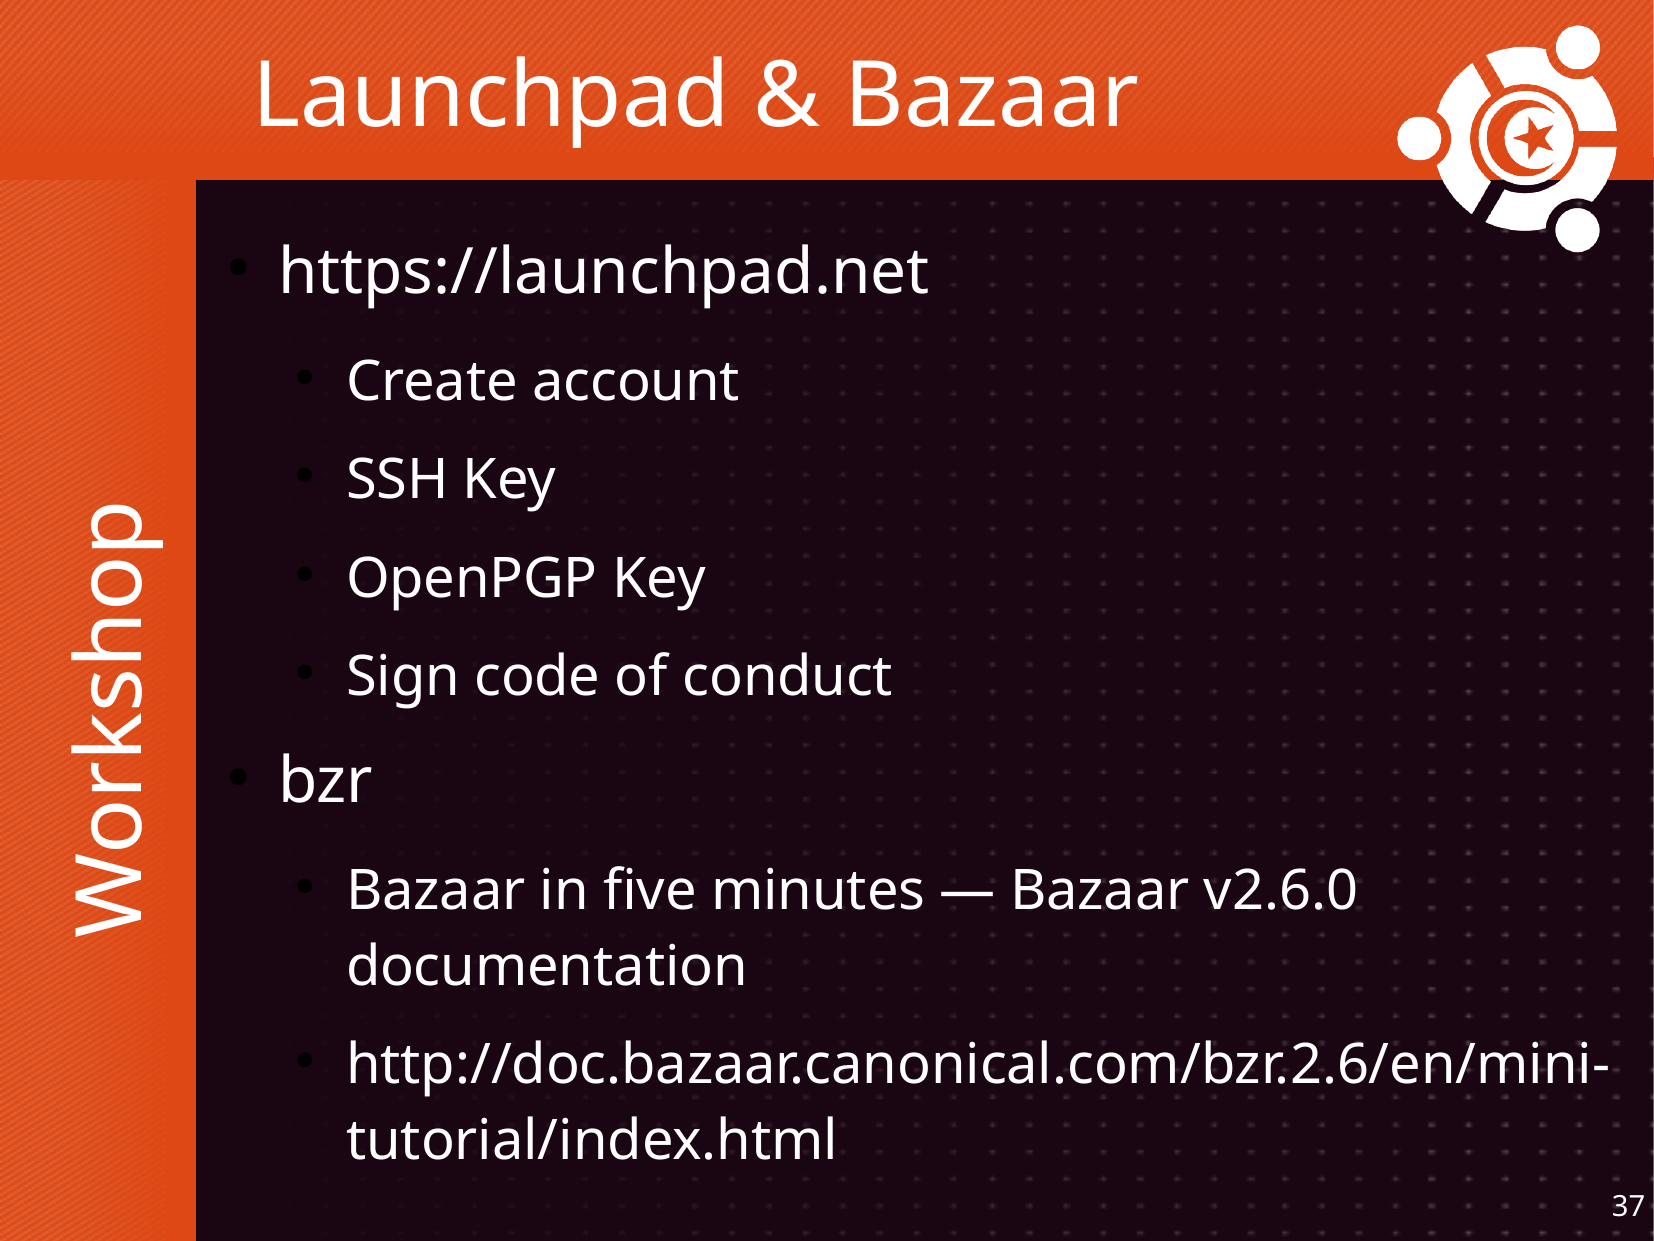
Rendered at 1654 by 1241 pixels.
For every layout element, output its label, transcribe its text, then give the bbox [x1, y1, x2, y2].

title Launchpad & Bazaar [0, 2, 1394, 181]
title Workshop [17, 210, 196, 1229]
picture [0, 0, 1654, 1241]
list https://launchpad.net Create account SSH Key OpenPGP Key Sign code of conduct bzr Bazaar in five minutes — Bazaar v2.6.0 documentation http://doc.bazaar.canonical.com/bzr.2.6/en/mini-tutorial/index.html [210, 225, 1639, 1186]
